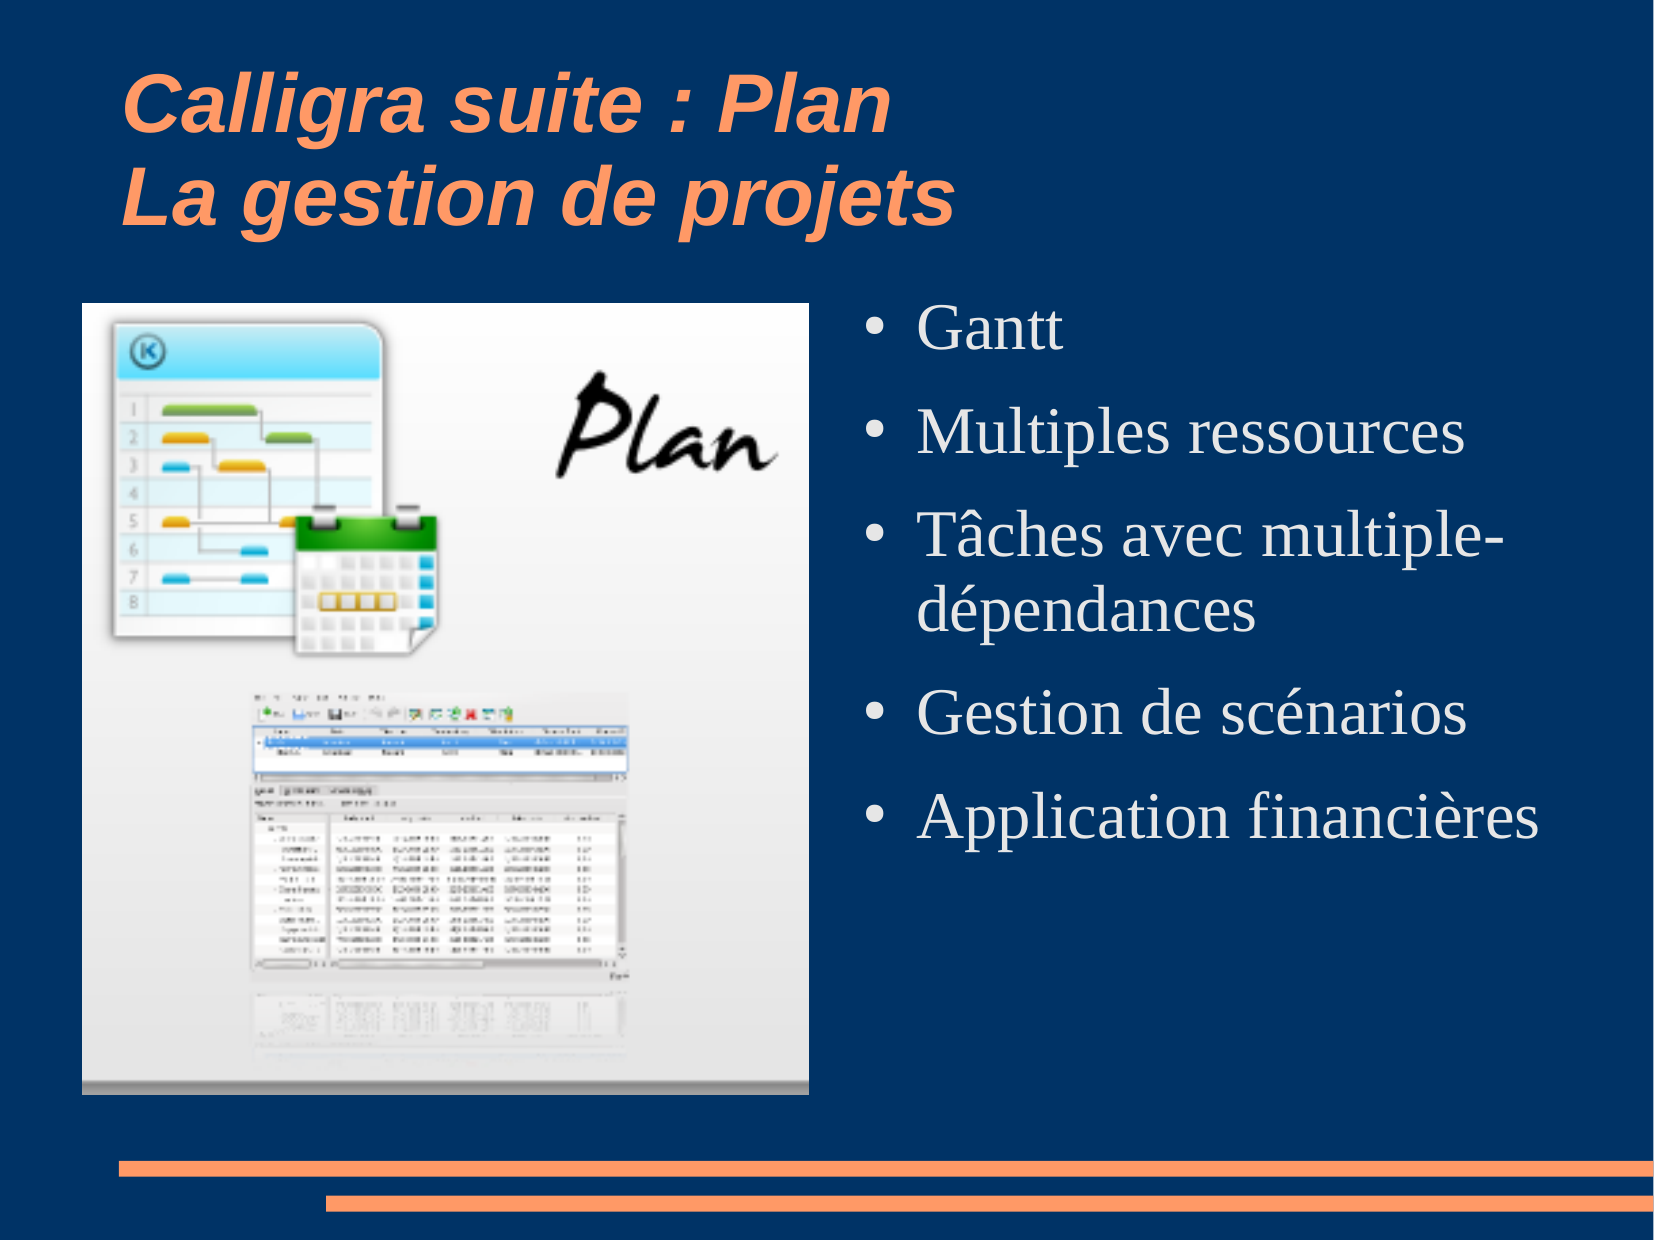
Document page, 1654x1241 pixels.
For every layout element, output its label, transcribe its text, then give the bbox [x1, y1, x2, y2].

title Calligra suite : Plan La gestion de projets [121, 46, 1534, 254]
list Gantt Multiples ressources Tâches avec multiple-dépendances Gestion de scénarios Application financières [845, 290, 1572, 1109]
picture [82, 303, 809, 1095]
